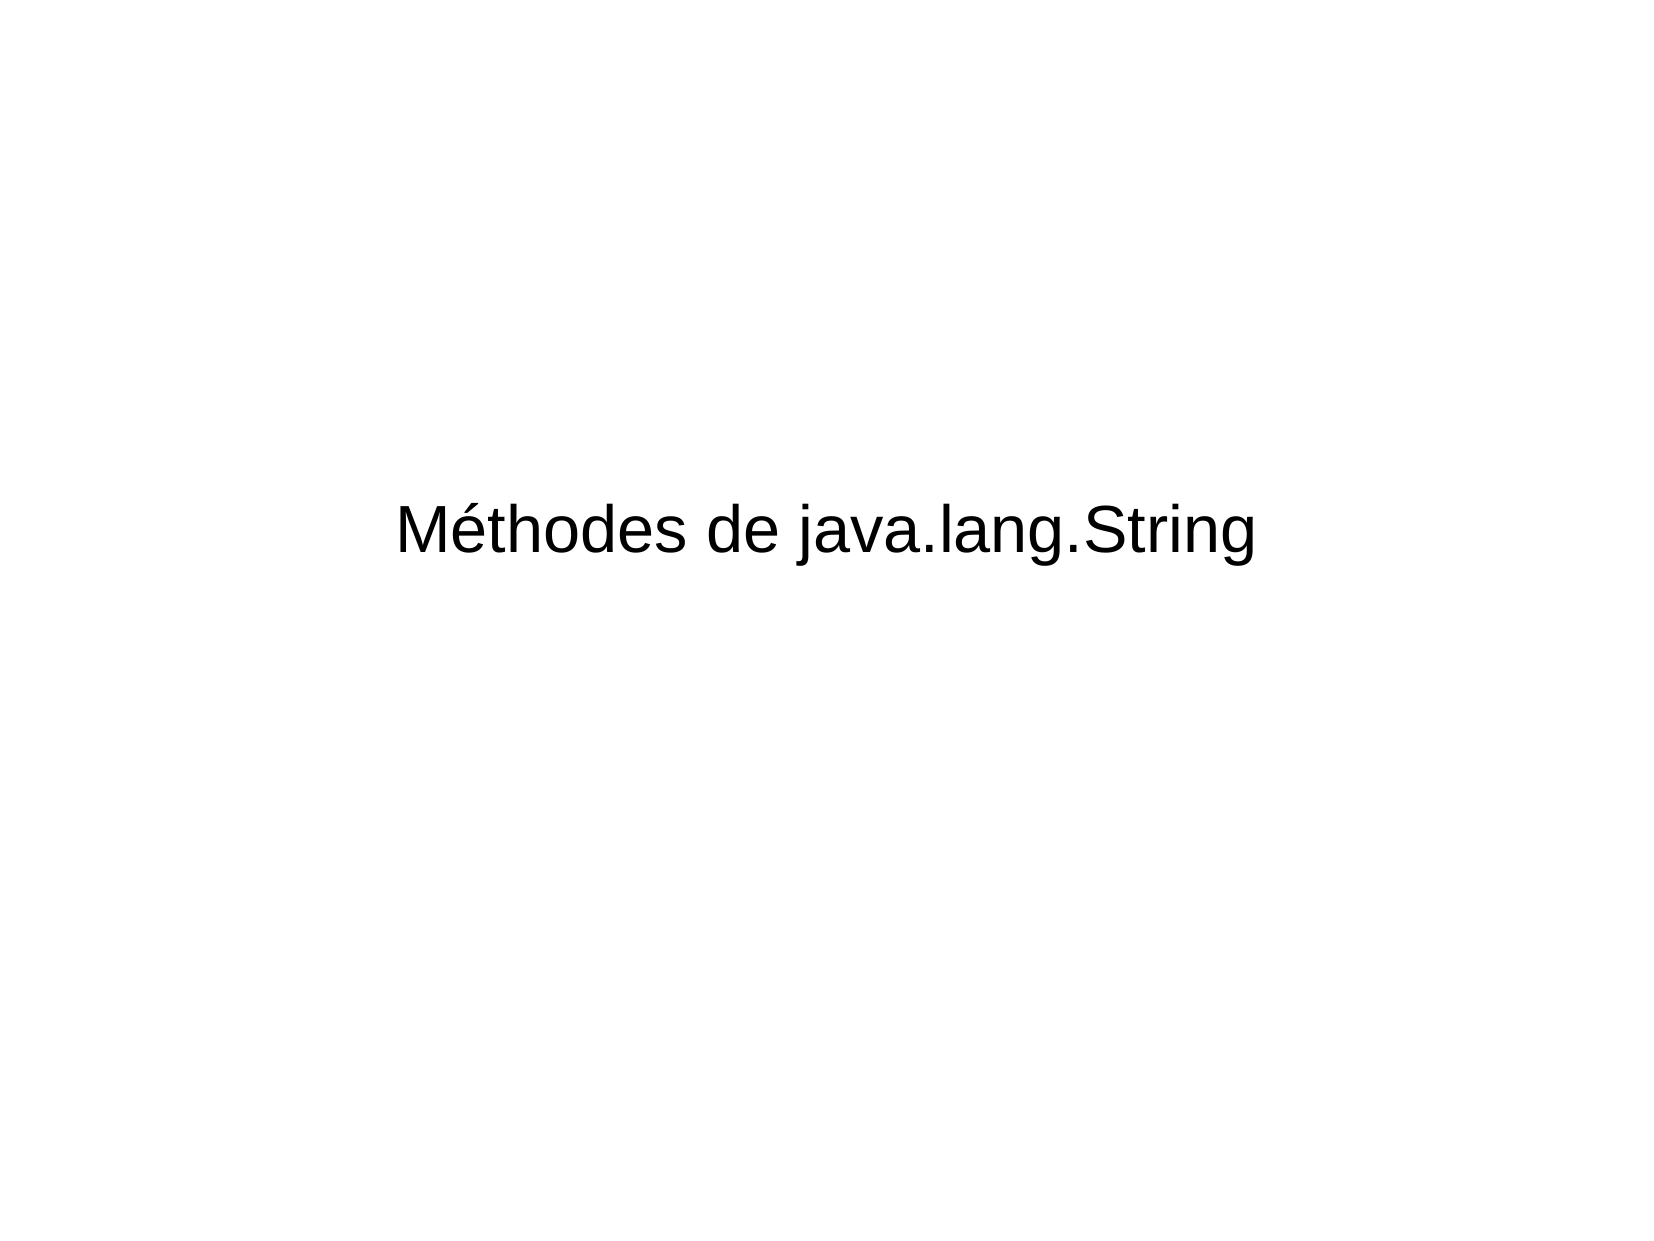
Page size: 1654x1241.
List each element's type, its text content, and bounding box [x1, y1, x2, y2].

subtitle Méthodes de java.lang.String [82, 49, 1571, 1010]
